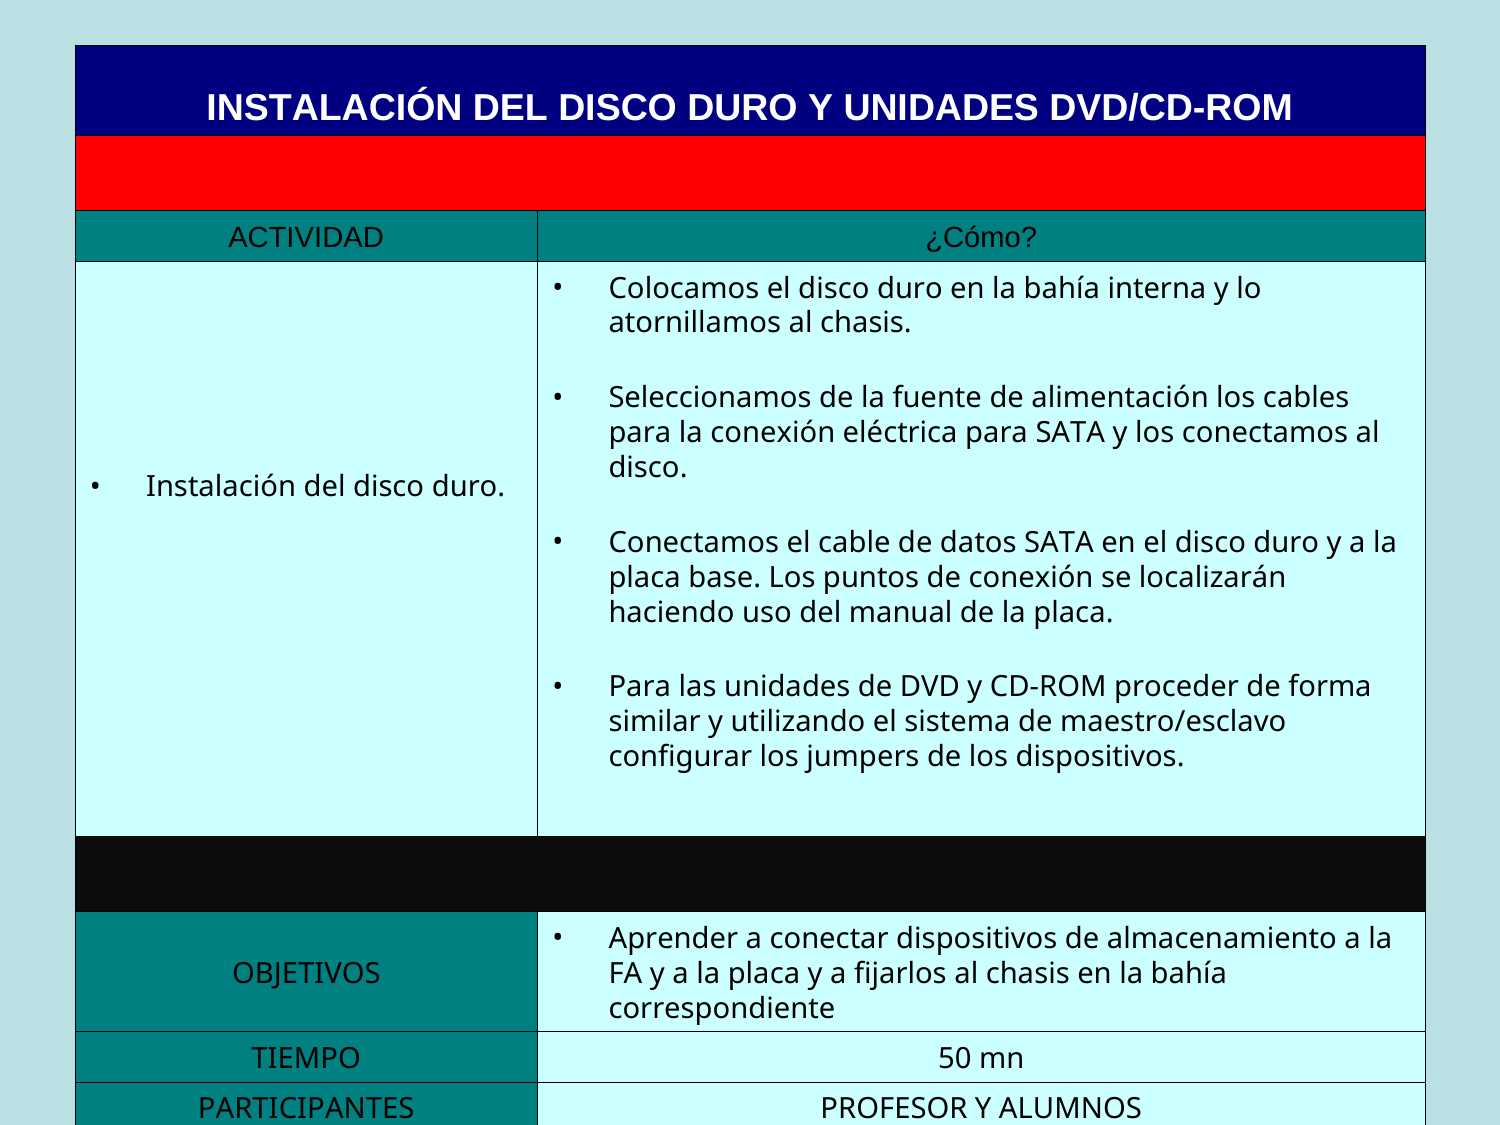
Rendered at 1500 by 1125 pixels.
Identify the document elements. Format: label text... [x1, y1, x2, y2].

table_cell ¿Cómo? [538, 211, 1425, 261]
table_cell OBJETIVOS [76, 912, 537, 1031]
table_cell Colocamos el disco duro en la bahía interna y lo atornillamos al chasis. Seleccionamos de la fuente de alimentación los cables para la conexión eléctrica para SATA y los conectamos al disco. Conectamos el cable de datos SATA en el disco duro y a la placa base. Los puntos de conexión se localizarán haciendo uso del manual de la placa. Para las unidades de DVD y CD-ROM proceder de forma similar y utilizando el sistema de maestro/esclavo configurar los jumpers de los dispositivos. [538, 262, 1425, 836]
table_cell [76, 136, 1425, 210]
table_header INSTALACIÓN DEL DISCO DURO Y UNIDADES DVD/CD-ROM [76, 46, 1425, 135]
table_cell Aprender a conectar dispositivos de almacenamiento a la FA y a la placa y a fijarlos al chasis en la bahía correspondiente [538, 912, 1425, 1031]
table_cell Instalación del disco duro. [76, 262, 537, 836]
table_cell [76, 837, 1425, 911]
table_cell PROFESOR Y ALUMNOS [538, 1083, 1425, 1125]
table_cell 50 mn [538, 1032, 1425, 1082]
table_cell PARTICIPANTES [76, 1083, 537, 1125]
table_cell ACTIVIDAD [76, 211, 537, 261]
table_cell TIEMPO [76, 1032, 537, 1082]
